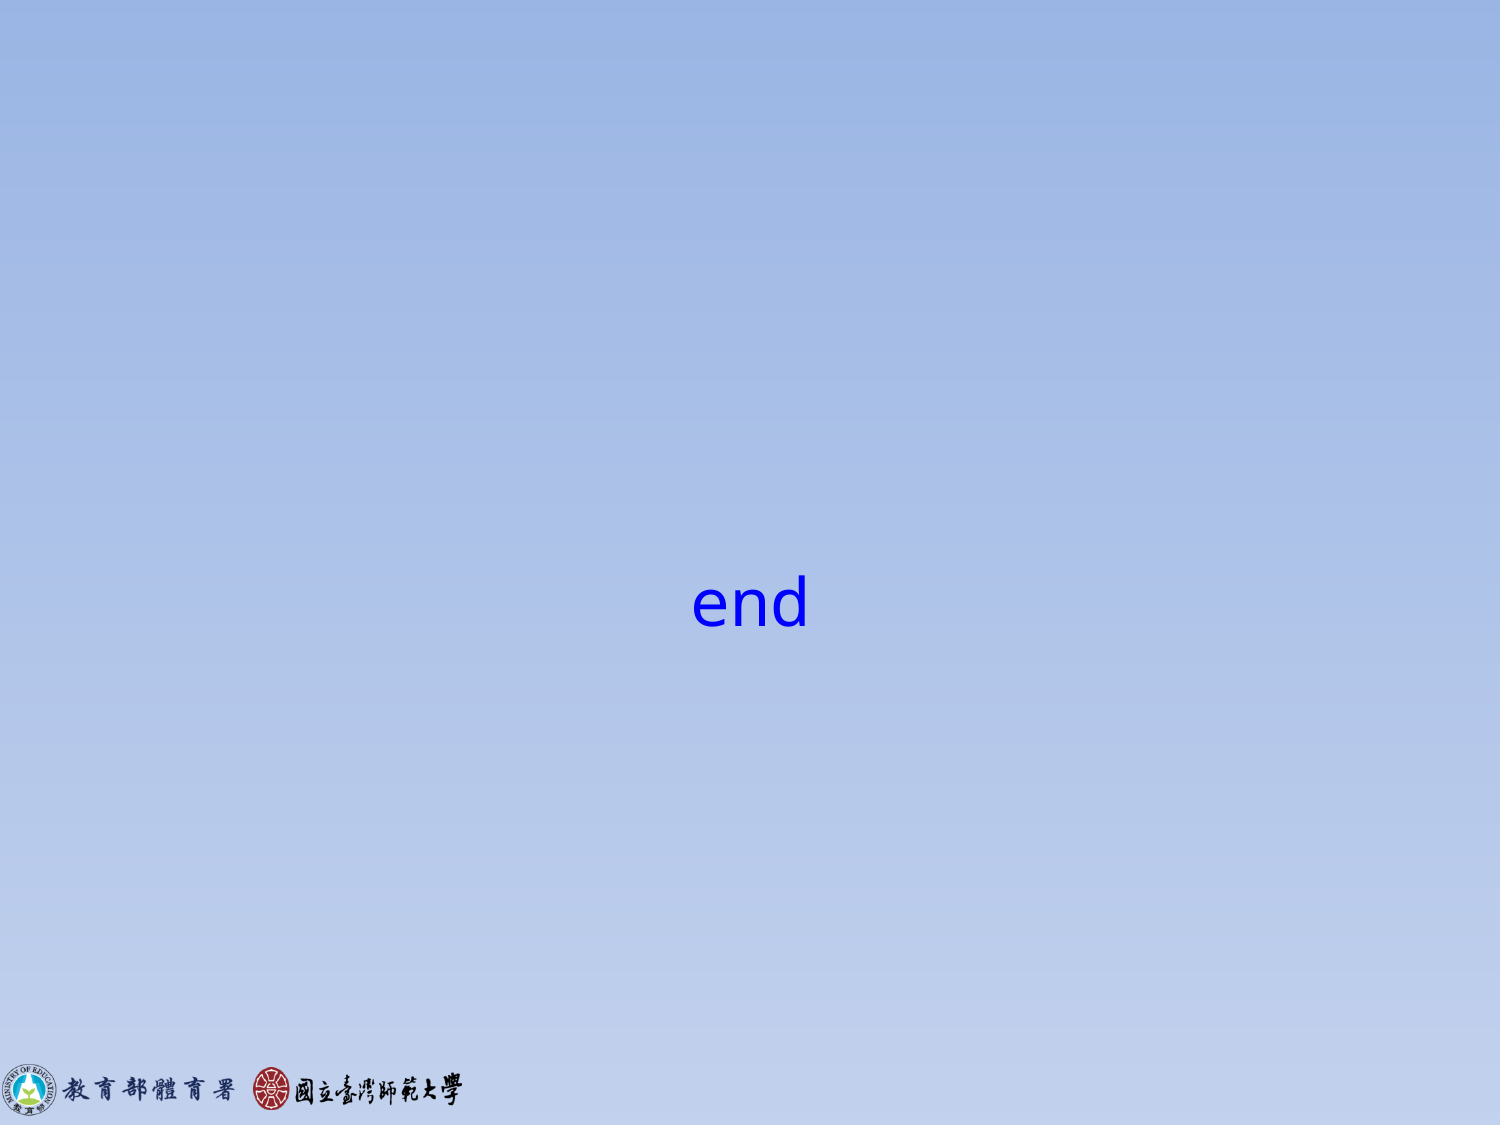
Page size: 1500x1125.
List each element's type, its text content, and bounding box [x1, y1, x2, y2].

list end [75, 262, 1426, 1005]
